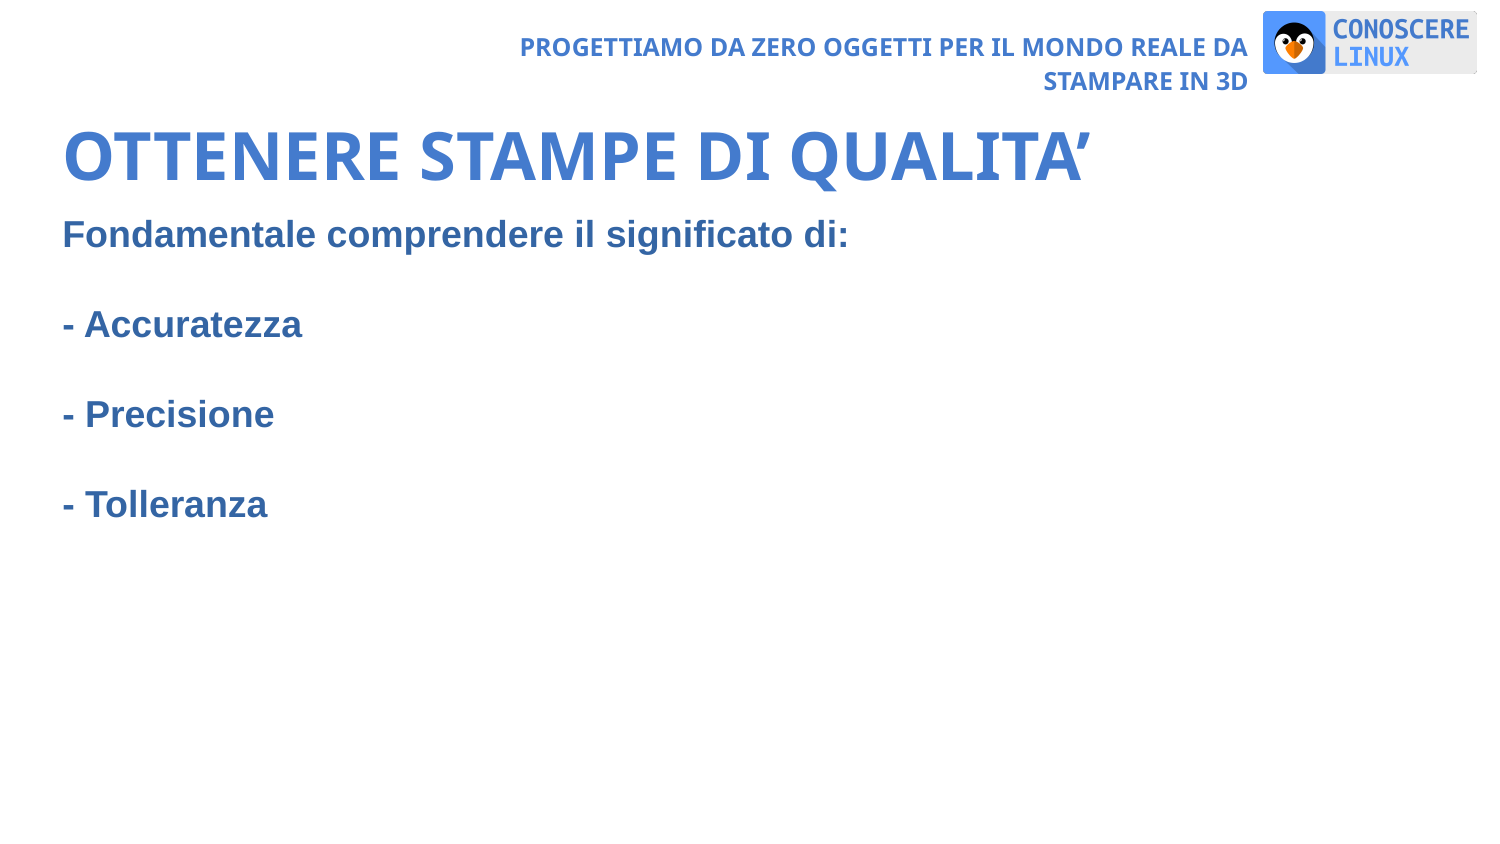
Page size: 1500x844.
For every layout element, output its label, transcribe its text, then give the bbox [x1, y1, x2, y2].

title Fondamentale comprendere il significato di: - Accuratezza - Precisione - Tolleranza [47, 194, 1370, 266]
text_box OTTENERE STAMPE DI QUALITA’ [47, 102, 1320, 194]
picture [1263, 11, 1477, 74]
text_box PROGETTIAMO DA ZERO OGGETTI PER IL MONDO REALE DA STAMPARE IN 3D [437, 21, 1264, 91]
